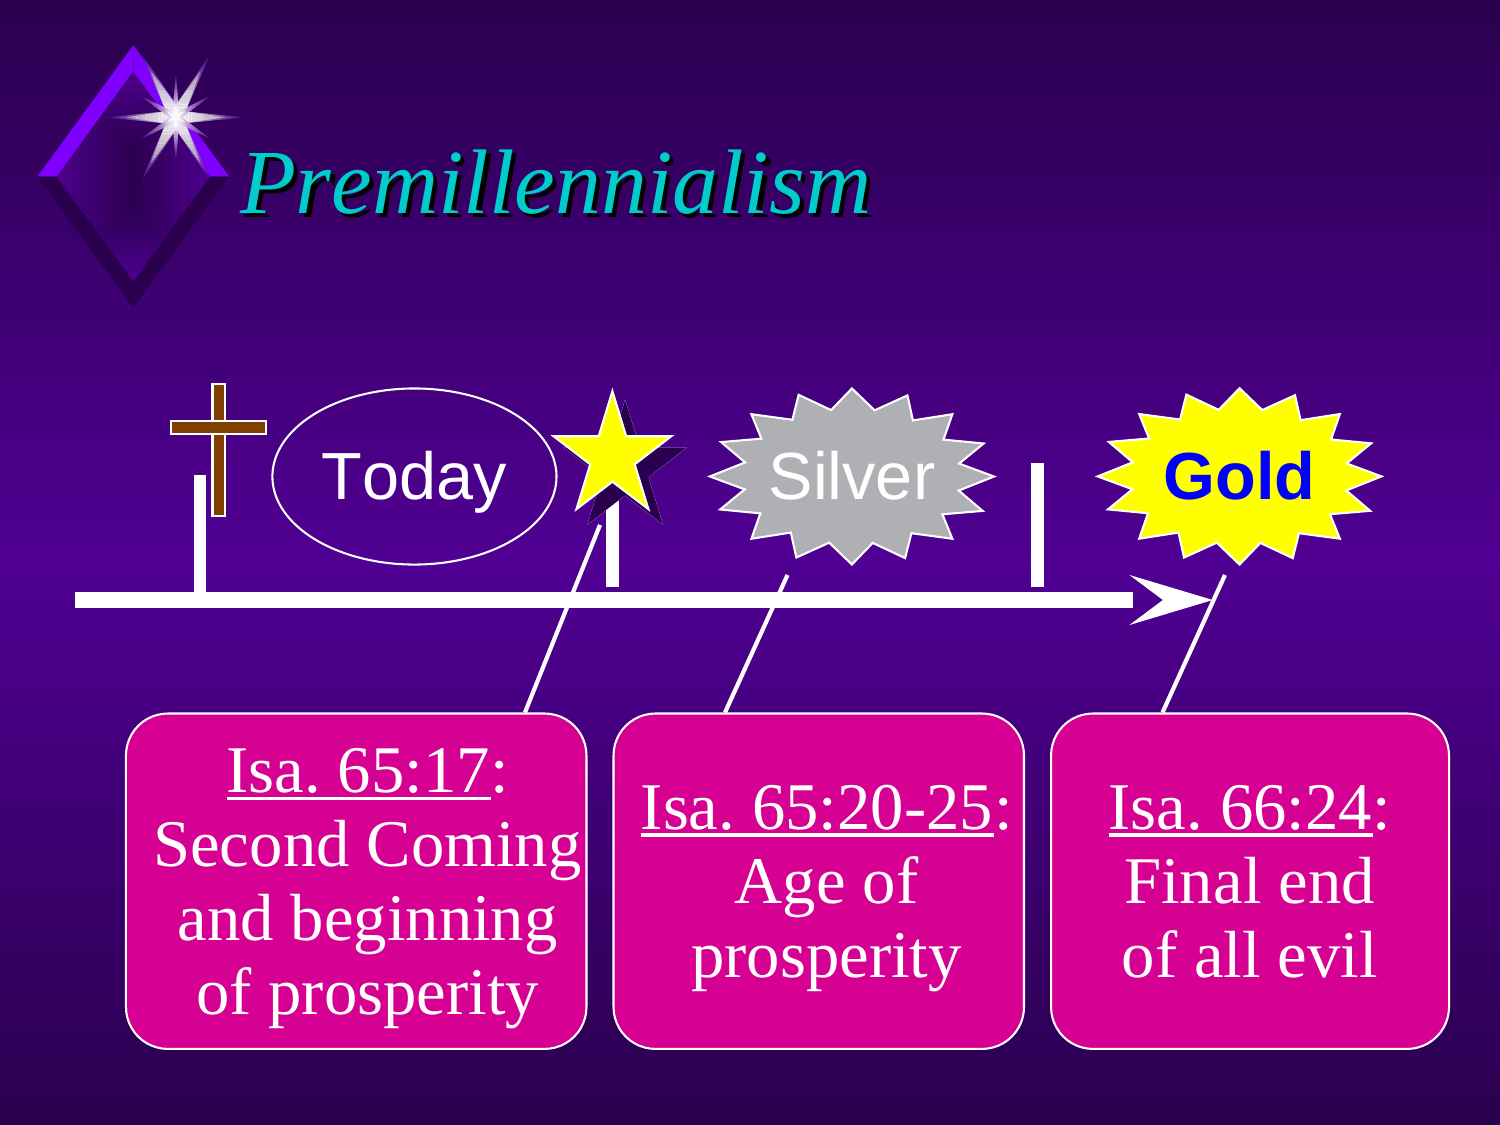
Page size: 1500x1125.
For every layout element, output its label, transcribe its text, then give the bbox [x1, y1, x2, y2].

text_box [553, 391, 672, 510]
title Premillennialism [224, 78, 1388, 288]
text_box [171, 383, 267, 517]
text_box Isa. 65:20-25: Age of prosperity [613, 713, 1025, 1049]
text_box Isa. 65:17: Second Coming and beginning of prosperity [125, 713, 587, 1049]
text_box Gold [1097, 388, 1382, 565]
text_box Isa. 66:24: Final end of all evil [1051, 713, 1450, 1049]
text_box Silver [709, 388, 995, 565]
text_box Today [272, 388, 557, 565]
